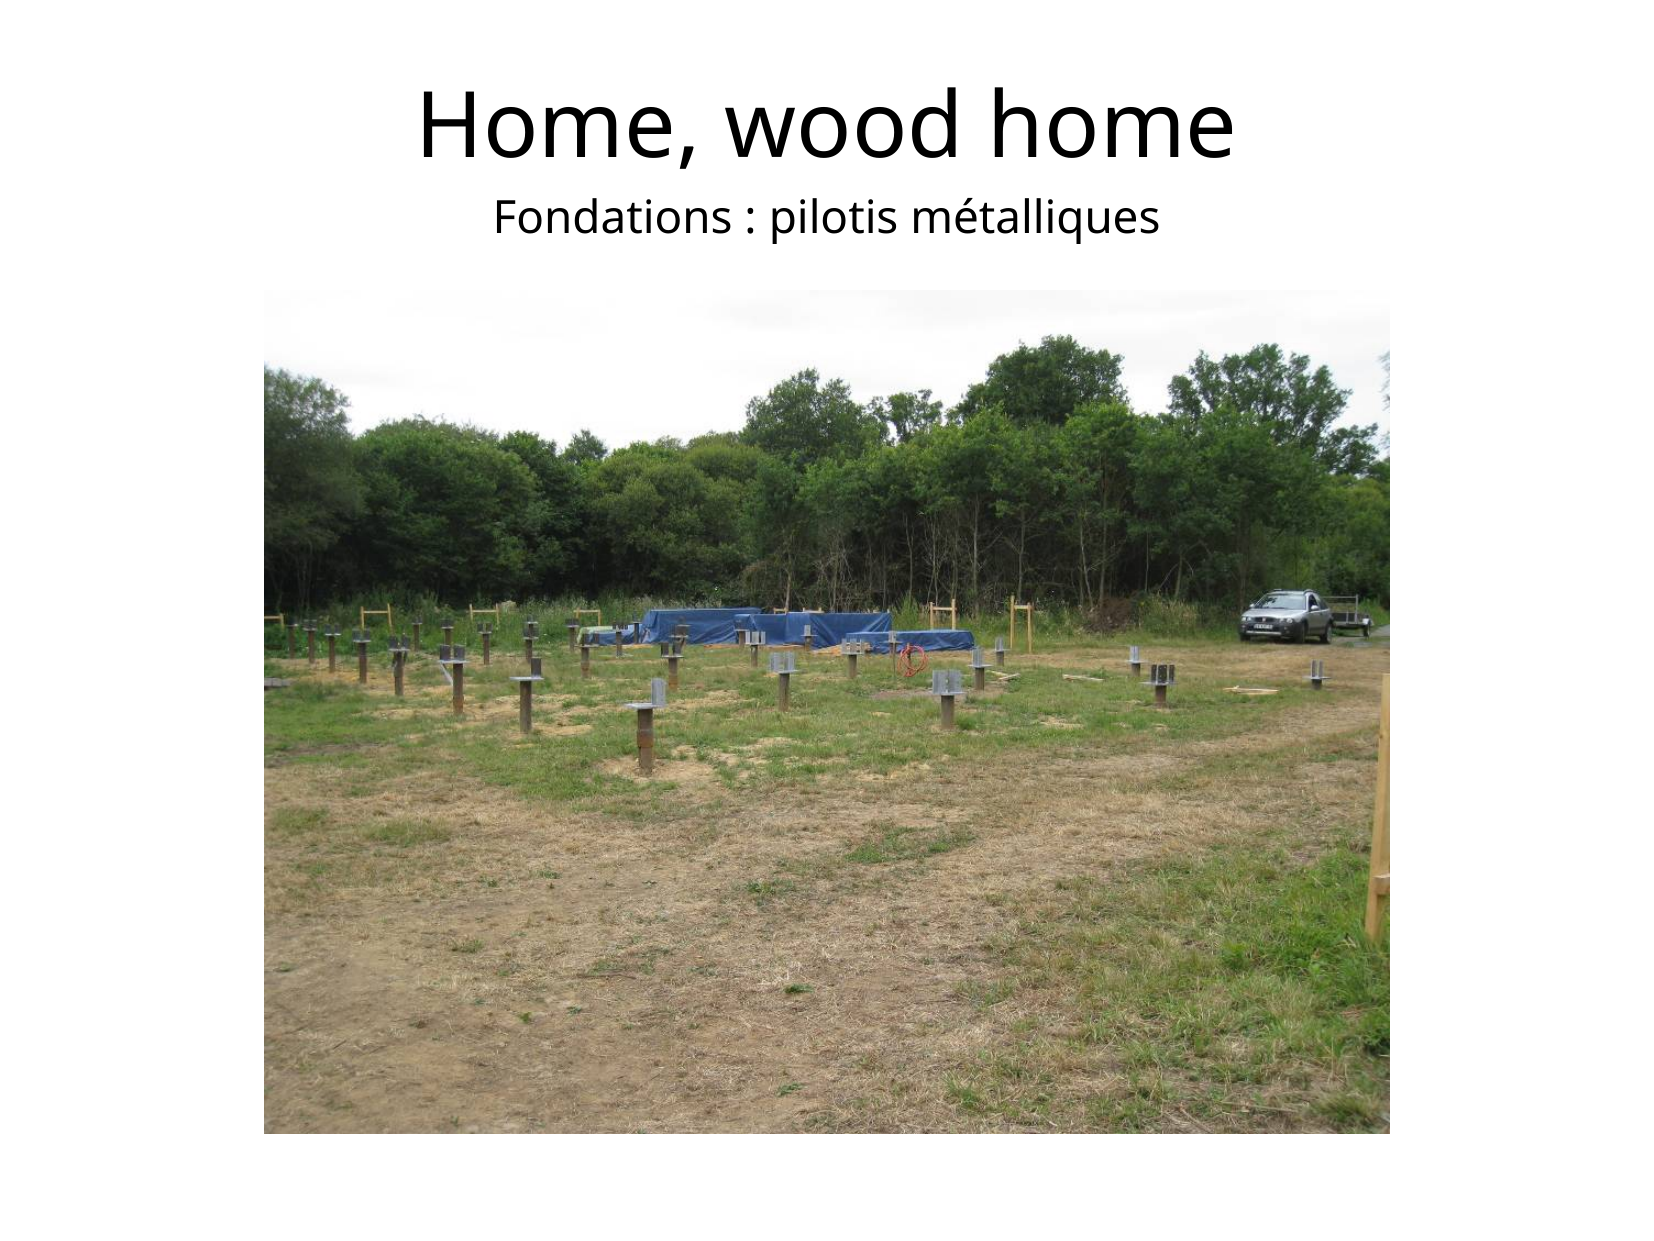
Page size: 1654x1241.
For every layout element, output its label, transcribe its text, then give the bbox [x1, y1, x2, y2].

title Home, wood home Fondations : pilotis métalliques [82, 49, 1571, 257]
picture [264, 290, 1390, 1134]
